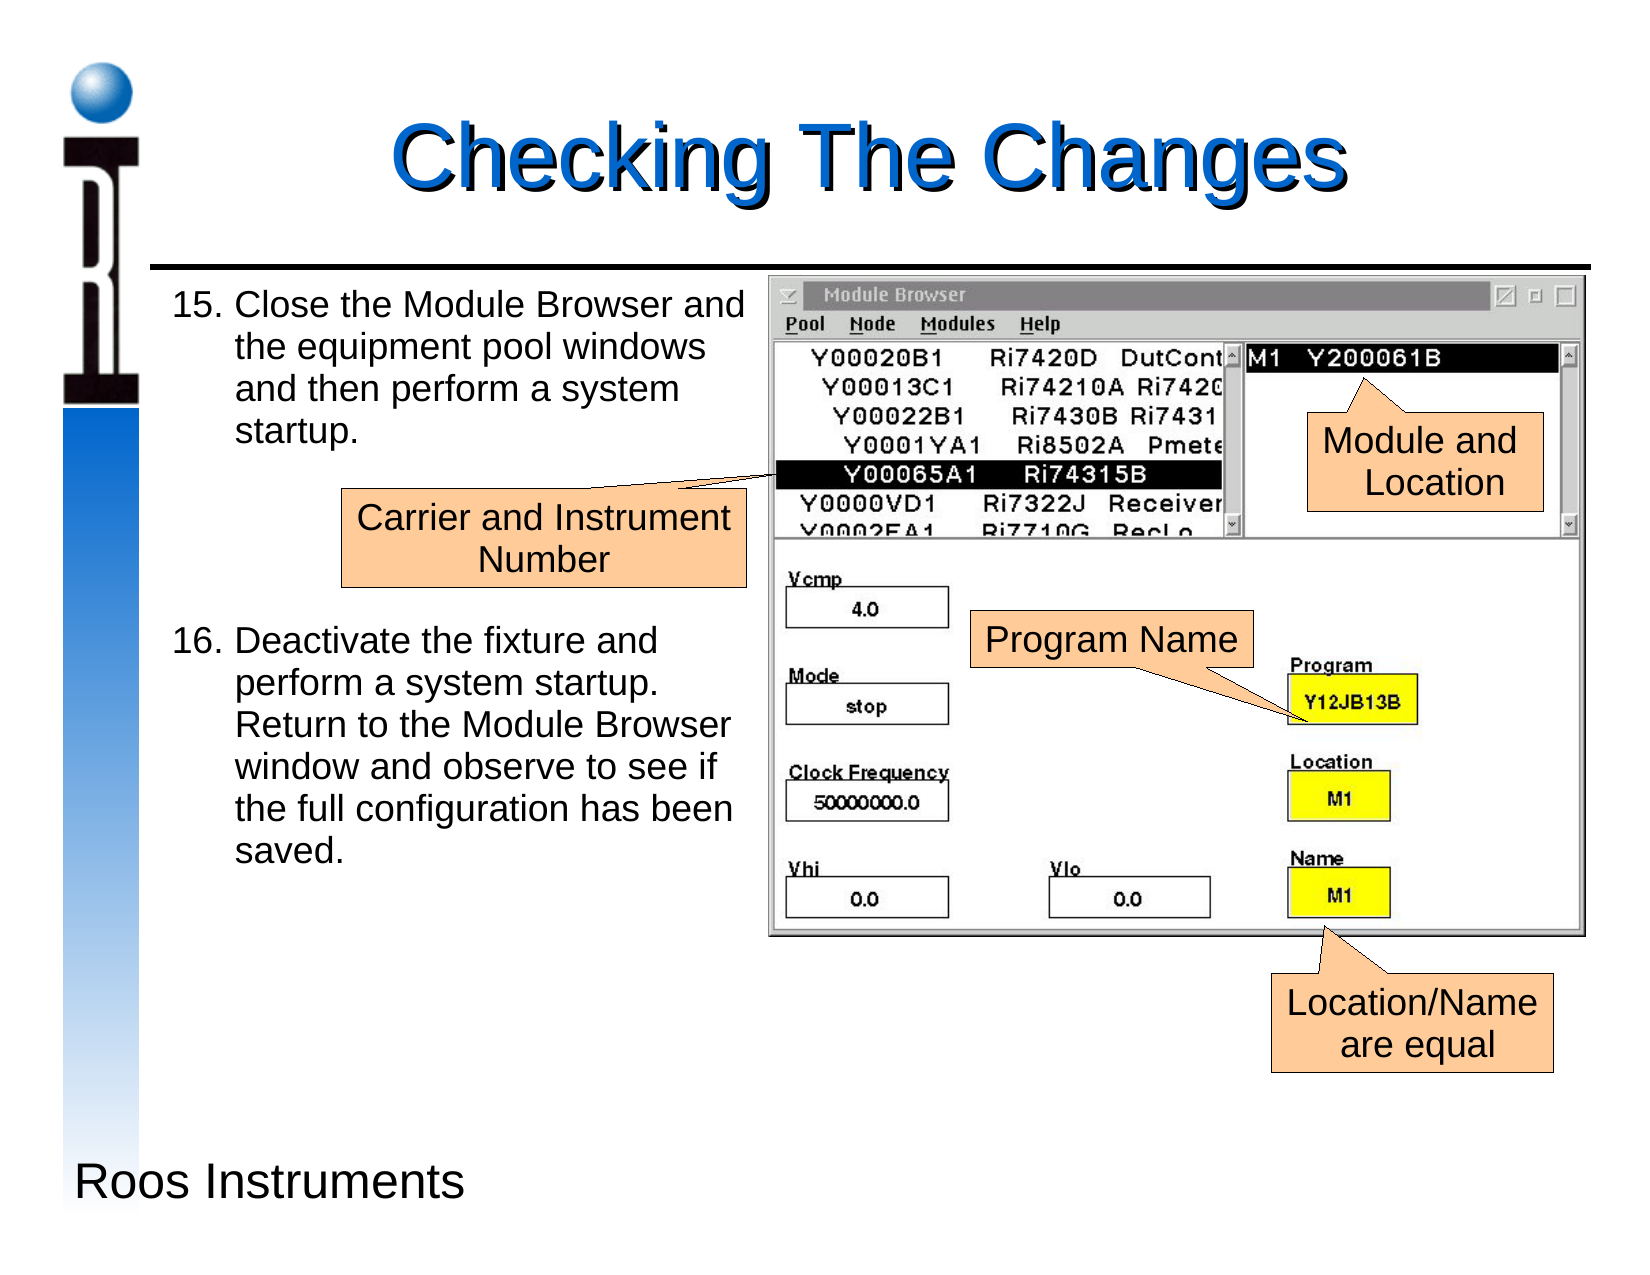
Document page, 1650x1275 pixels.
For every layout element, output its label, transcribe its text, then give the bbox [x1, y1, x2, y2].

text_box Location/Name are equal [1271, 925, 1554, 1073]
text_box Module and Location [1307, 377, 1544, 512]
picture [768, 275, 1586, 937]
text_box Carrier and Instrument Number [341, 473, 781, 588]
picture [59, 59, 144, 411]
text_box 15. Close the Module Browser and the equipment pool windows and then perform a system startup. 16. Deactivate the fixture and perform a system startup. Return to the Module Browser window and observe to see if the full configuration has been saved. [157, 276, 766, 880]
title Checking The Changes [147, 66, 1591, 245]
text_box Program Name [970, 610, 1308, 722]
